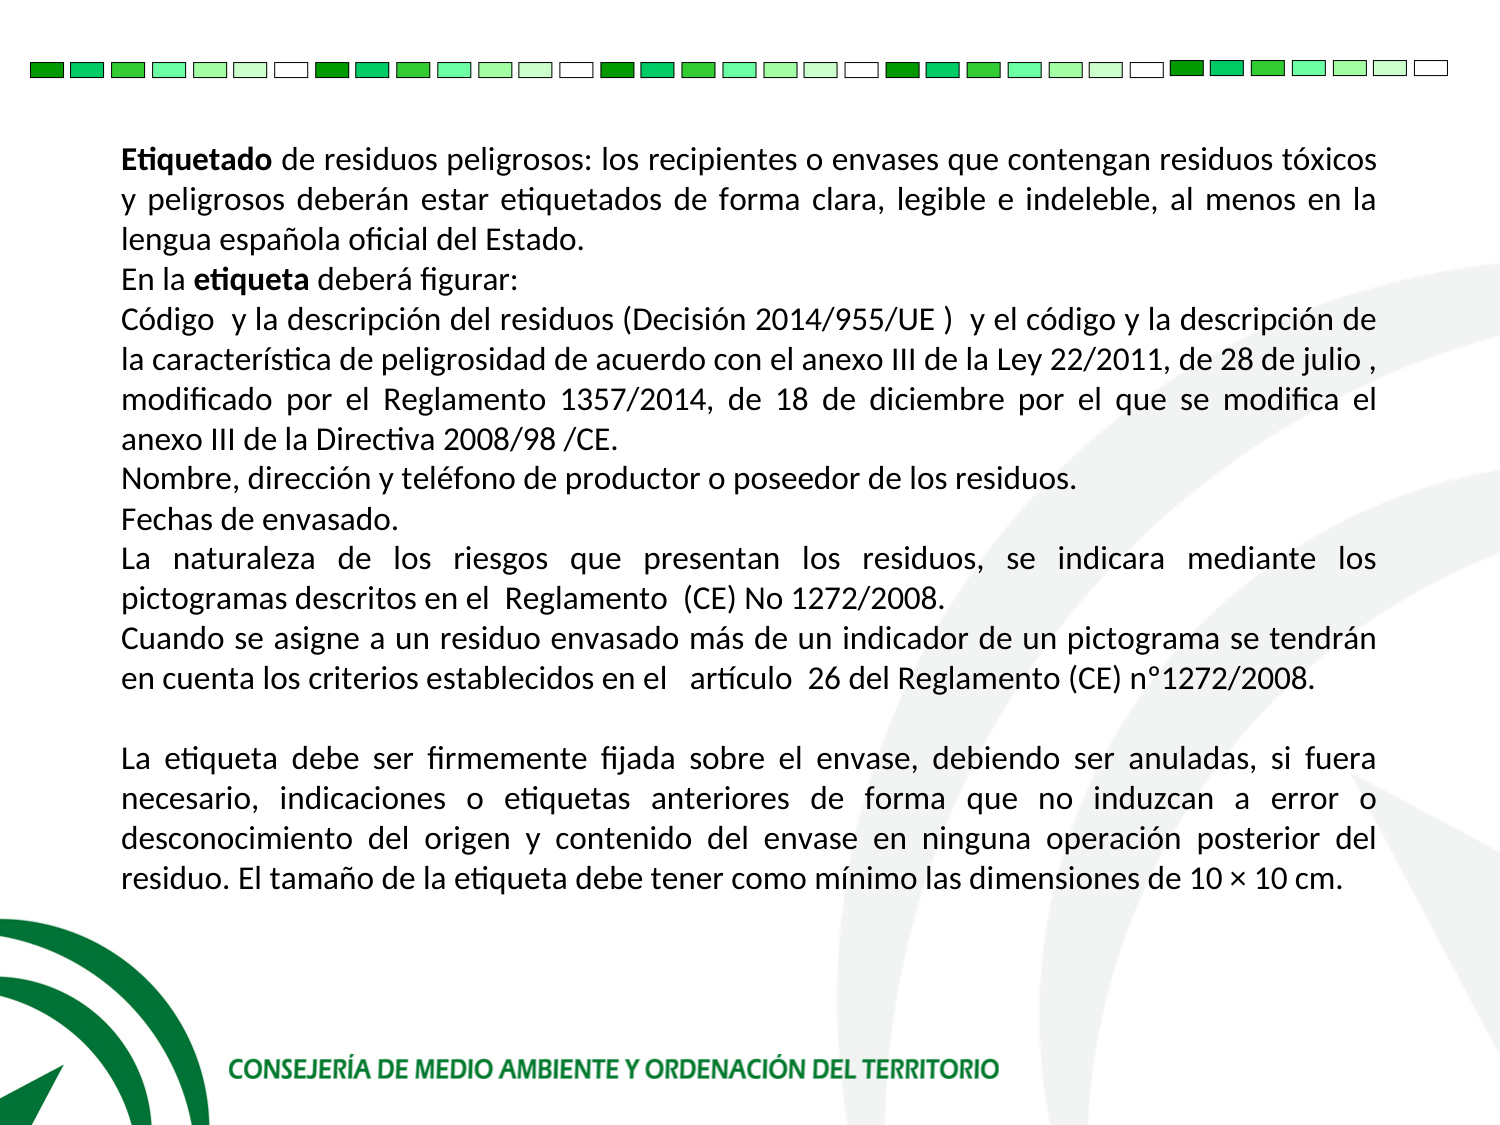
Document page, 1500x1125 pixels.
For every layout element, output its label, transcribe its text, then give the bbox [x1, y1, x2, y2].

picture [0, 0, 1500, 1125]
text_box Etiquetado de residuos peligrosos: los recipientes o envases que contengan residuos tóxicos y peligrosos deberán estar etiquetados de forma clara, legible e indeleble, al menos en la lengua española oficial del Estado. En la etiqueta deberá figurar: Código y la descripción del residuos (Decisión 2014/955/UE ) y el código y la descripción de la característica de peligrosidad de acuerdo con el anexo III de la Ley 22/2011, de 28 de julio , modificado por el Reglamento 1357/2014, de 18 de diciembre por el que se modifica el anexo III de la Directiva 2008/98 /CE. Nombre, dirección y teléfono de productor o poseedor de los residuos. Fechas de envasado. La naturaleza de los riesgos que presentan los residuos, se indicara mediante los pictogramas descritos en el Reglamento (CE) No 1272/2008. Cuando se asigne a un residuo envasado más de un indicador de un pictograma se tendrán en cuenta los criterios establecidos en el artículo 26 del Reglamento (CE) nº1272/2008. La etiqueta debe ser firmemente fijada sobre el envase, debiendo ser anuladas, si fuera necesario, indicaciones o etiquetas anteriores de forma que no induzcan a error o desconocimiento del origen y contenido del envase en ninguna operación posterior del residuo. El tamaño de la etiqueta debe tener como mínimo las dimensiones de 10 × 10 cm. [106, 129, 1394, 1063]
